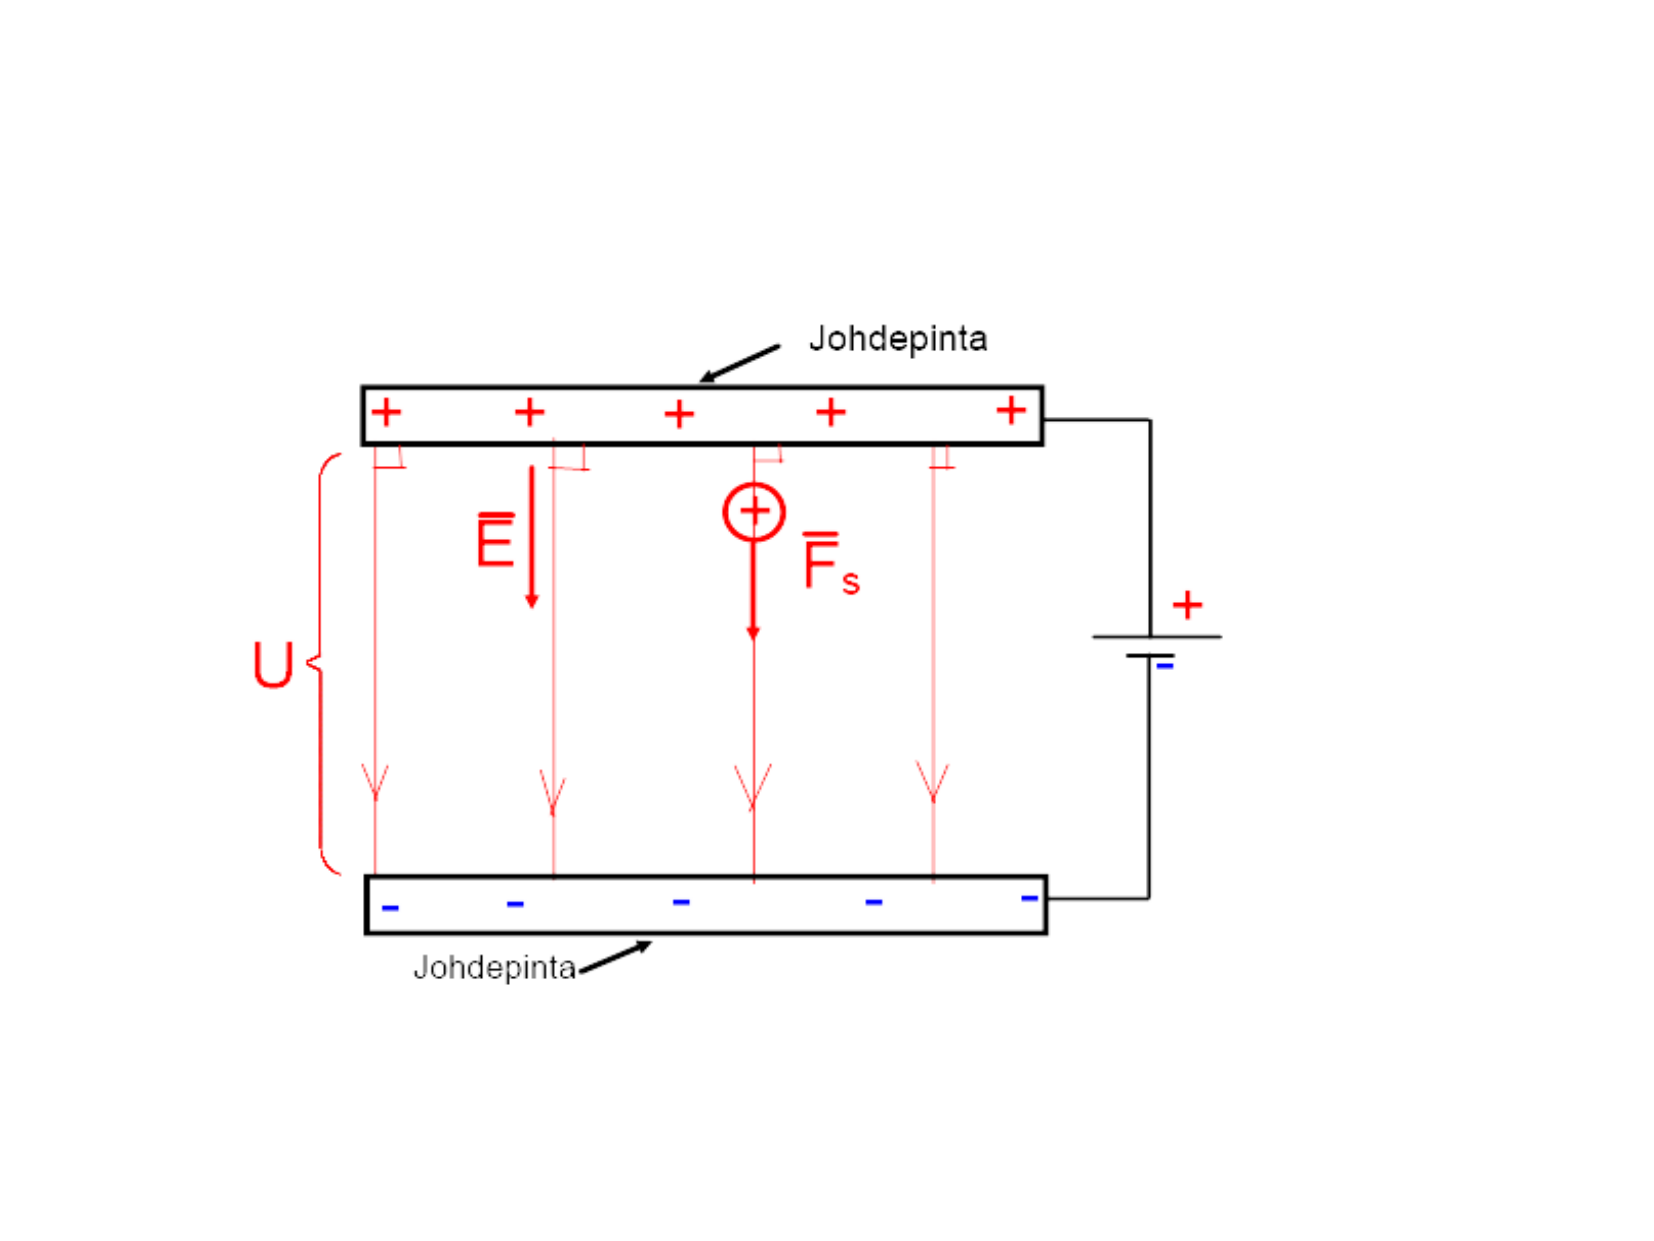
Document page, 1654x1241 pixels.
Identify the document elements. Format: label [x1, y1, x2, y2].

picture [224, 282, 1268, 1016]
